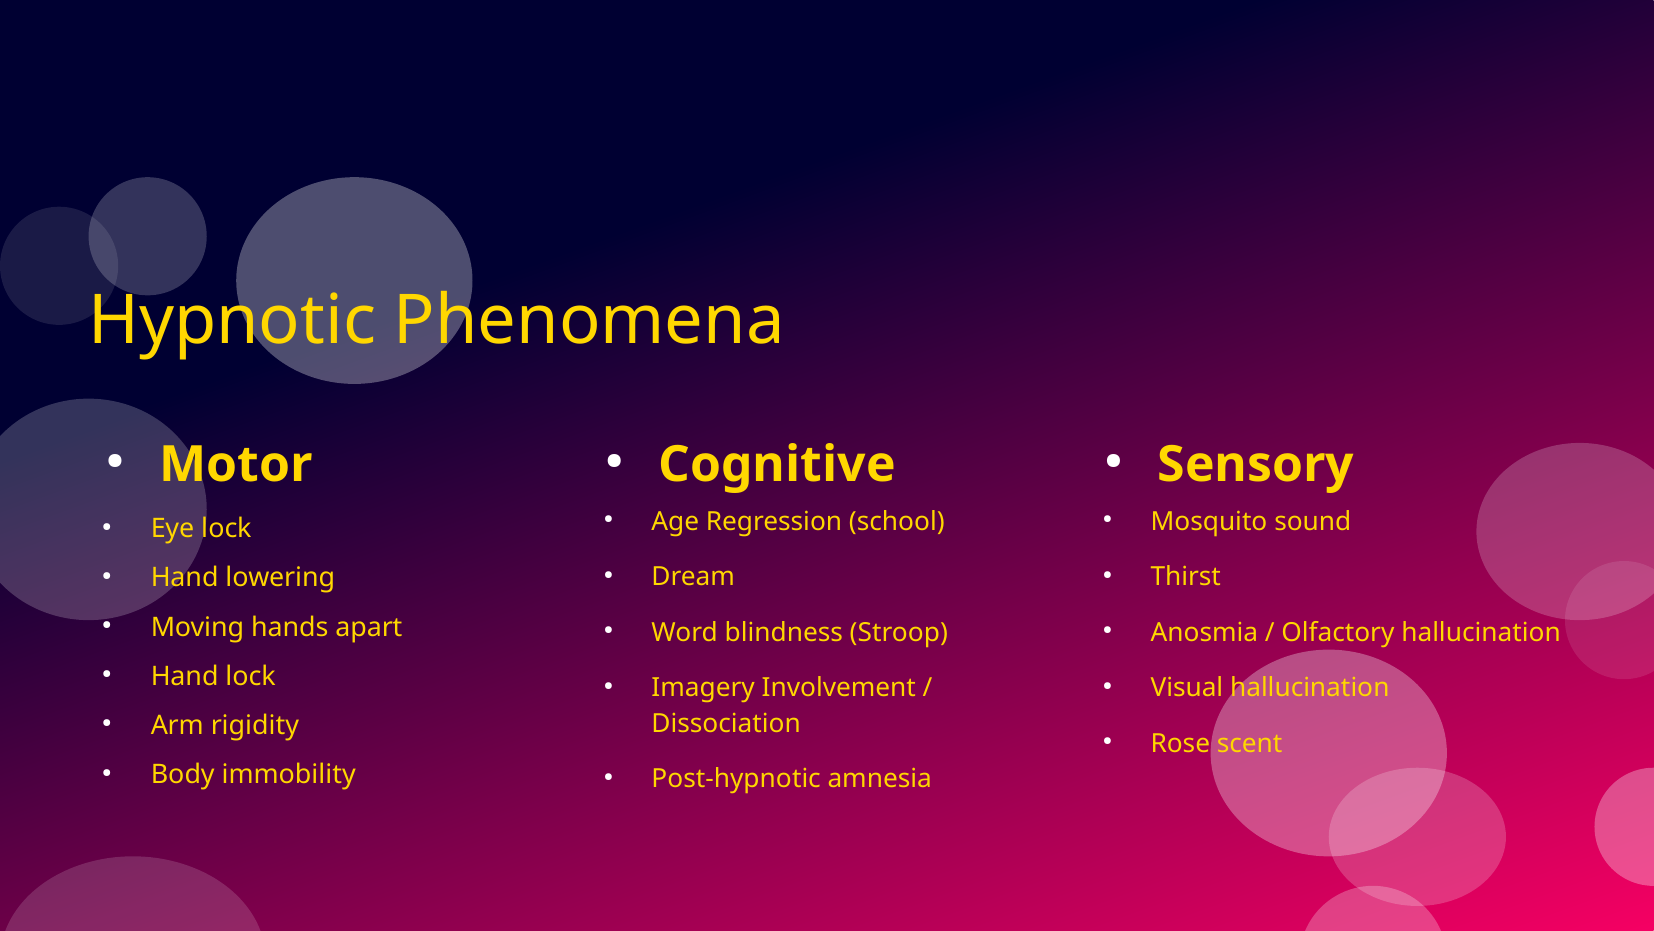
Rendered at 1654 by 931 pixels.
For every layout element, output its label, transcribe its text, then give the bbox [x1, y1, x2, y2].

list Sensory [1086, 428, 1563, 501]
list Motor [88, 428, 564, 598]
title Hypnotic Phenomena [88, 236, 1565, 399]
list Mosquito sound Thirst Anosmia / Olfactory hallucination Visual hallucination Rose scent [1086, 501, 1563, 798]
list Cognitive [587, 428, 1064, 501]
list Age Regression (school) Dream Word blindness (Stroop) Imagery Involvement / Dissociation Post-hypnotic amnesia [587, 501, 1064, 798]
list Eye lock Hand lowering Moving hands apart Hand lock Arm rigidity Body immobility [85, 501, 562, 798]
